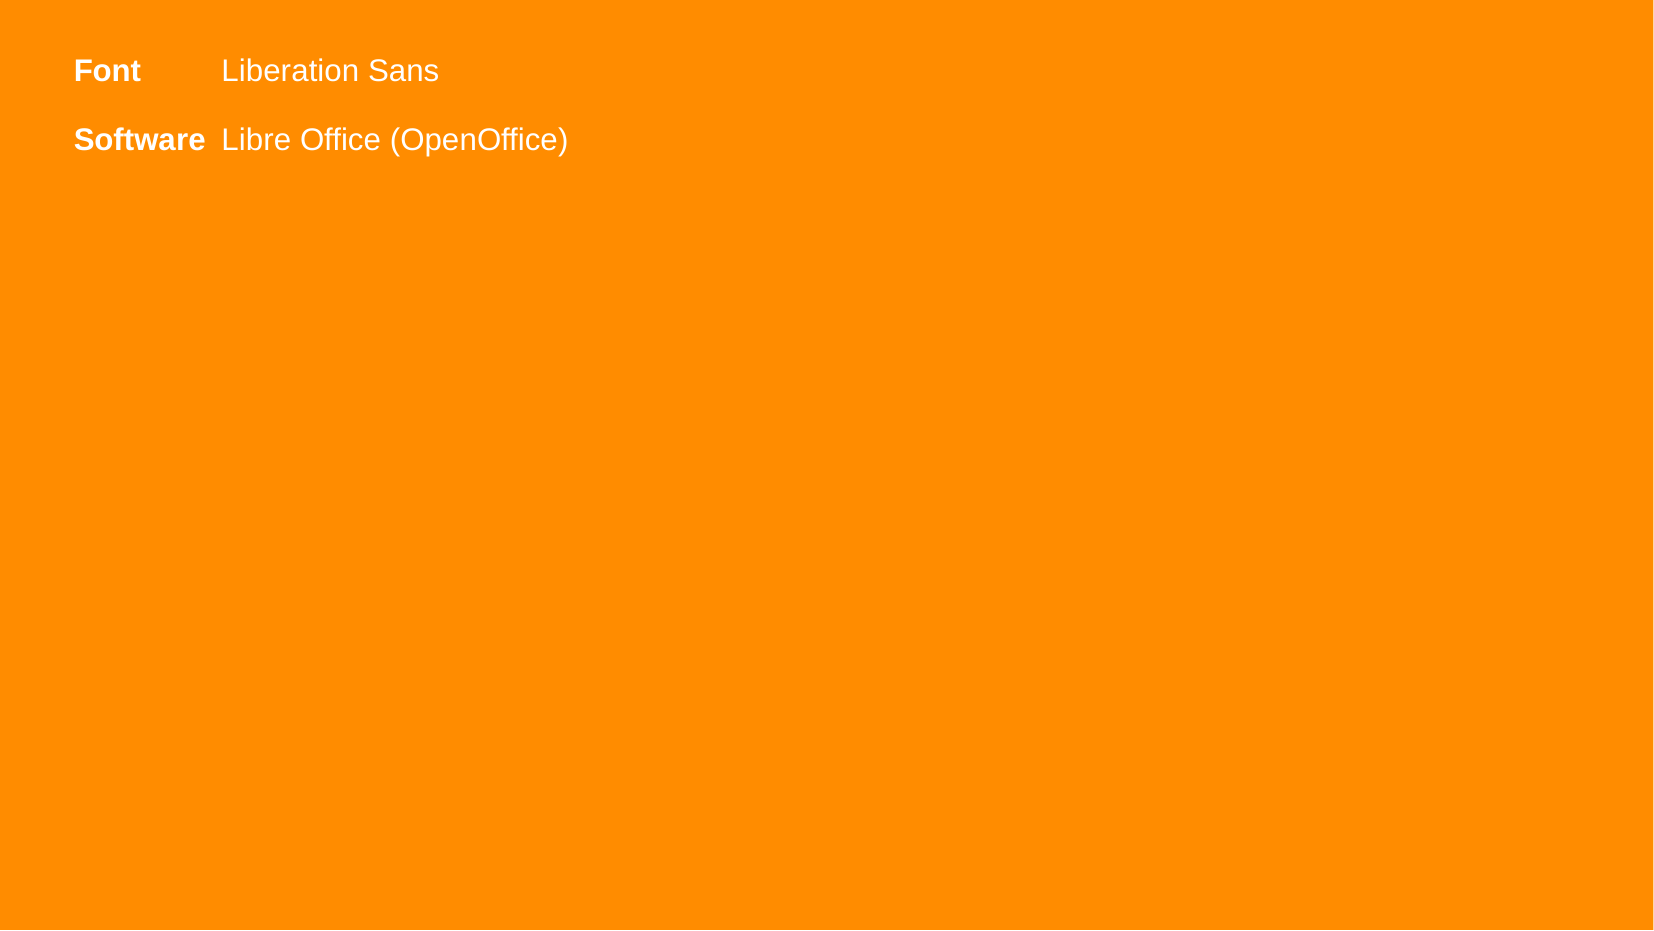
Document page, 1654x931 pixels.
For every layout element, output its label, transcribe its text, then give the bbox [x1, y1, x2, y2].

text_box Font Liberation Sans Software Libre Office (OpenOffice) [59, 45, 1595, 885]
